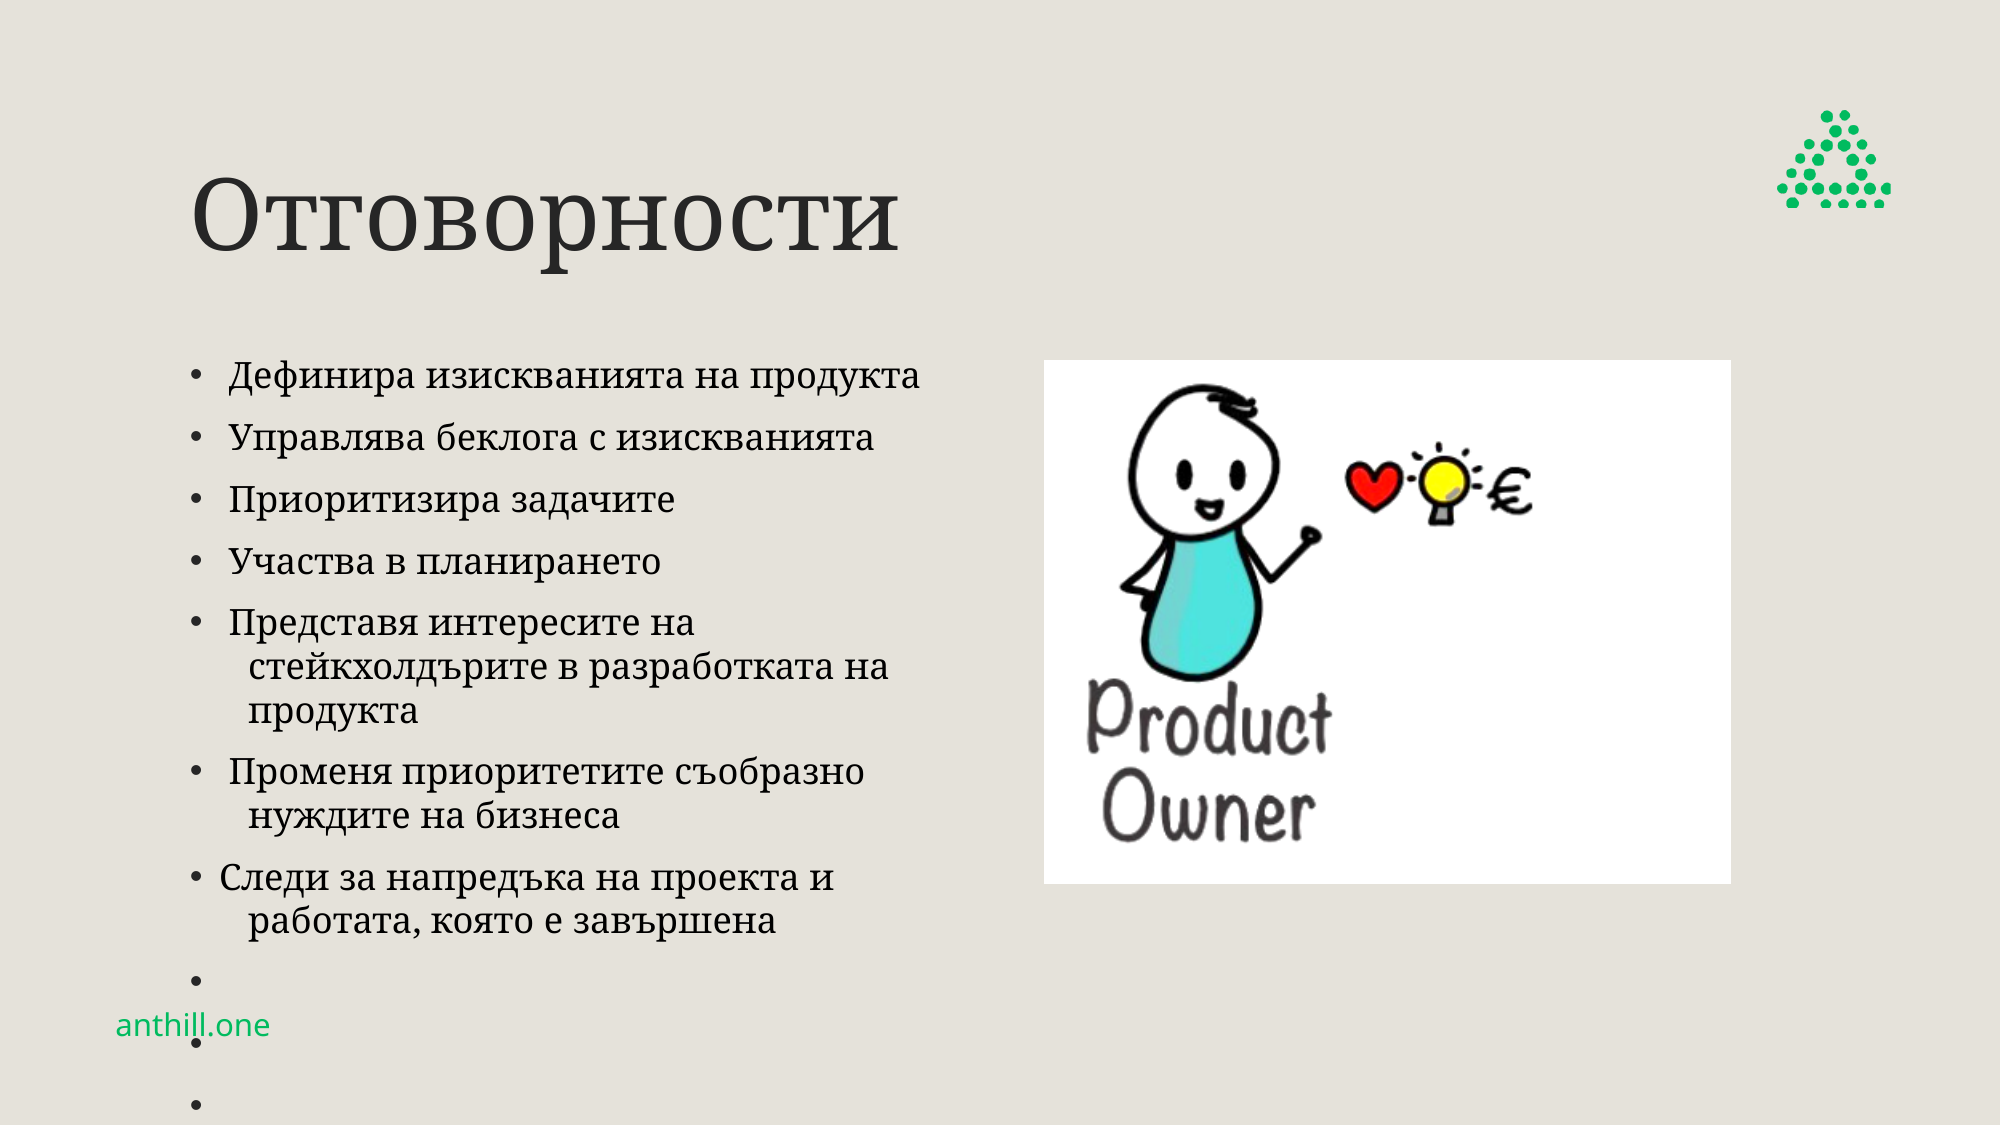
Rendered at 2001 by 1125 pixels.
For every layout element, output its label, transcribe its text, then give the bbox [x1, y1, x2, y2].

title Отговорности [174, 105, 1825, 331]
list Дефинира изискванията на продукта Управлява беклога с изискванията Приоритизира задачите Участва в планирането Представя интересите на стейкхолдърите в разработката на продукта Променя приоритетите съобразно нуждите на бизнеса Следи за напредъка на проекта и работата, която е завършена [174, 345, 955, 961]
picture [1044, 360, 1731, 884]
